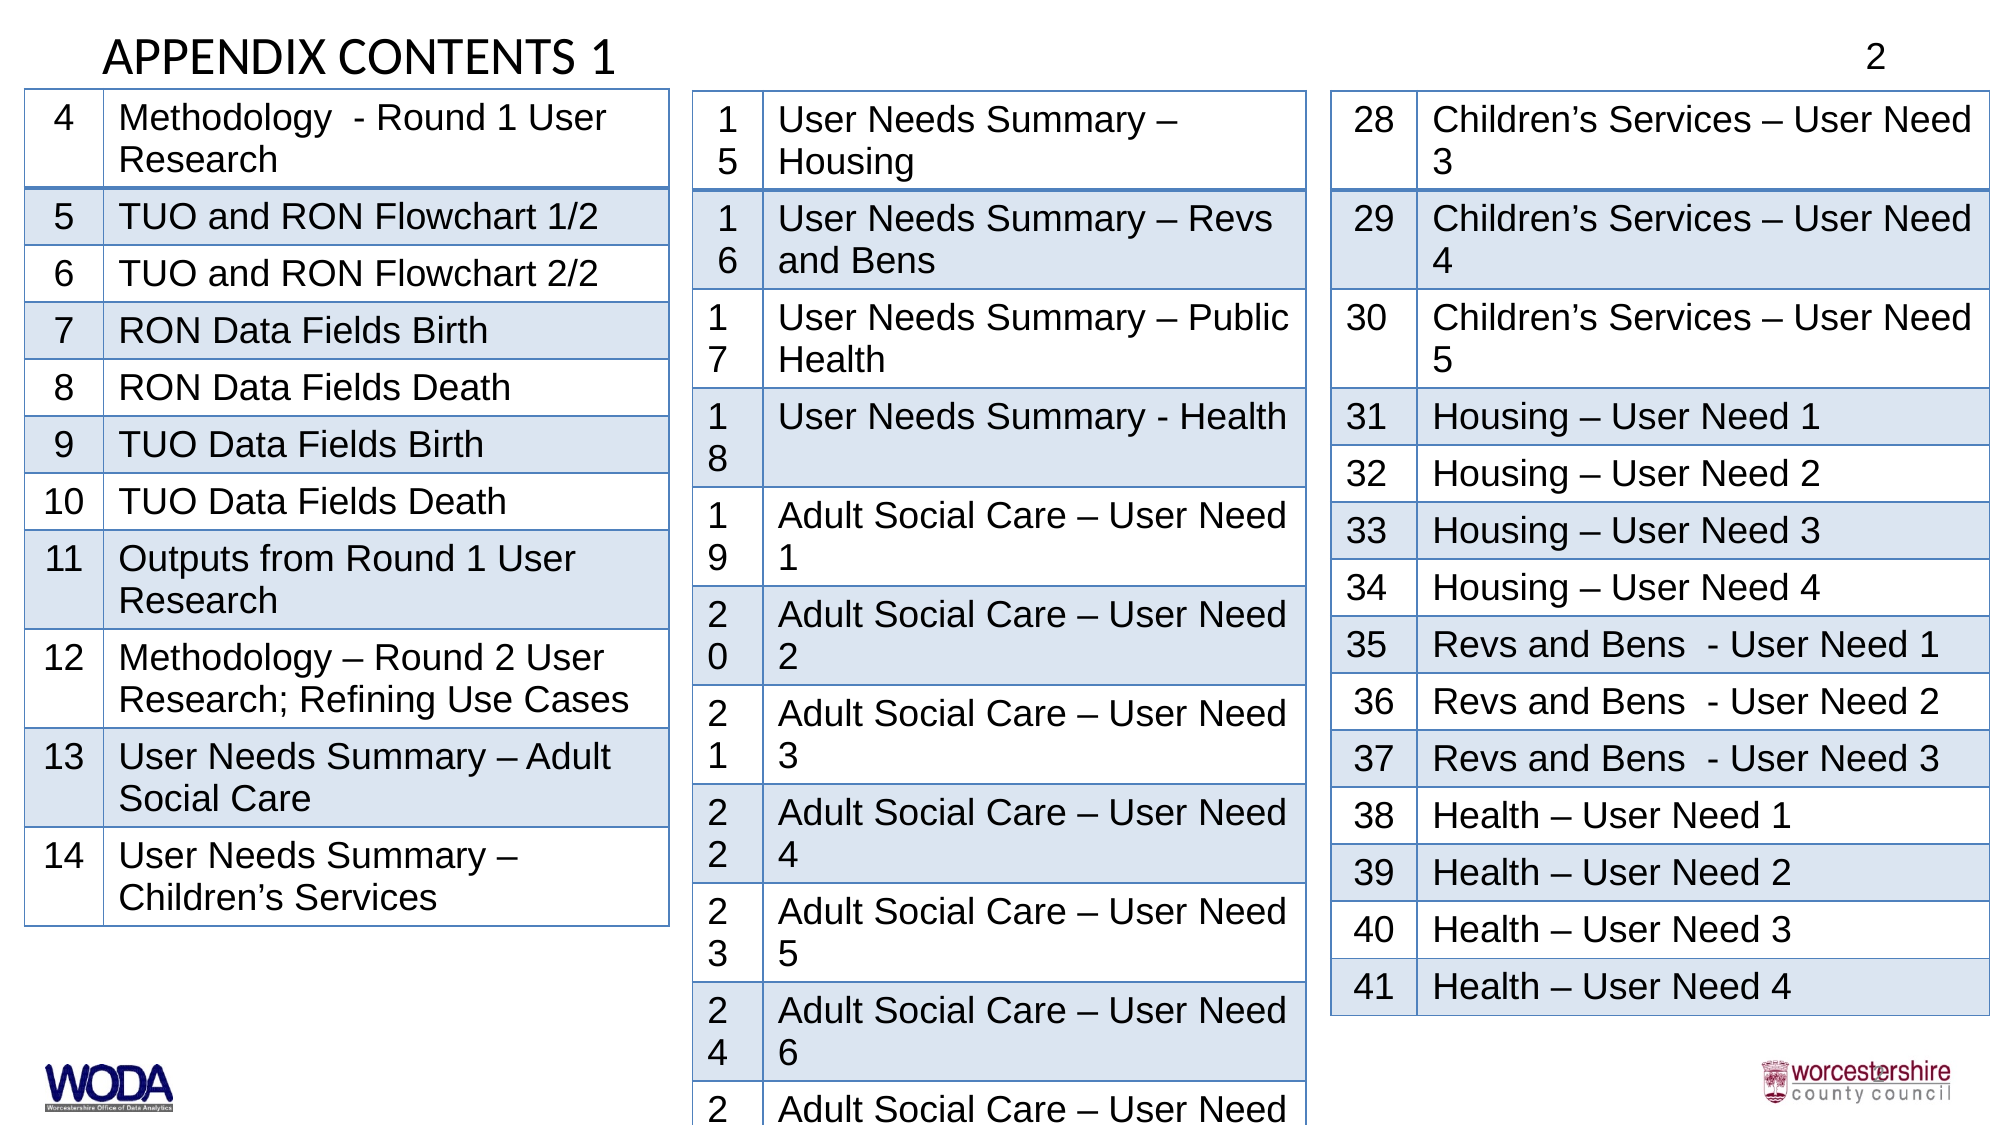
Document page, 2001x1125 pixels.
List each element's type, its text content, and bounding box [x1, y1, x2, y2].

table_cell Housing – User Need 1 [1418, 389, 1989, 444]
table_cell 9 [25, 417, 103, 472]
picture [1749, 1049, 1971, 1114]
table_cell RON Data Fields Death [104, 360, 668, 415]
table_cell Children’s Services – User Need 4 [1418, 192, 1989, 288]
table_cell 14 [25, 828, 103, 925]
table_cell Health – User Need 1 [1418, 788, 1989, 843]
table_cell Methodology – Round 2 User Research; Refining Use Cases [104, 630, 668, 727]
table_cell 24 [693, 983, 762, 1080]
table_cell Adult Social Care – User Need 7 [764, 1082, 1305, 1125]
table_cell 31 [1332, 389, 1416, 444]
table_cell 22 [693, 785, 762, 882]
table_cell 23 [693, 884, 762, 981]
table_cell User Needs Summary – Public Health [764, 290, 1305, 387]
table_cell User Needs Summary – Revs and Bens [764, 192, 1305, 288]
slide_number <number> [1433, 1042, 1900, 1103]
table_cell 25 [693, 1082, 762, 1125]
table_cell Revs and Bens - User Need 1 [1418, 617, 1989, 672]
table_header 15 [693, 92, 762, 188]
table_cell 40 [1332, 902, 1416, 958]
table_cell 16 [693, 192, 762, 288]
table_cell 37 [1332, 731, 1416, 786]
table_cell TUO Data Fields Death [104, 474, 668, 529]
table_header User Needs Summary – Housing [764, 92, 1305, 188]
table_cell Adult Social Care – User Need 6 [764, 983, 1305, 1080]
table_cell 12 [25, 630, 103, 727]
table_cell 11 [25, 531, 103, 628]
table_header 4 [25, 90, 103, 186]
table_cell 8 [25, 360, 103, 415]
table_cell TUO and RON Flowchart 2/2 [104, 246, 668, 301]
table_cell User Needs Summary – Children’s Services [104, 828, 668, 925]
table_cell Adult Social Care – User Need 3 [764, 686, 1305, 783]
table_cell 41 [1332, 959, 1416, 1015]
table_cell 13 [25, 729, 103, 826]
table_cell 35 [1332, 617, 1416, 672]
table_cell TUO Data Fields Birth [104, 417, 668, 472]
table_header Methodology - Round 1 User Research [104, 90, 668, 186]
table_cell Adult Social Care – User Need 4 [764, 785, 1305, 882]
table_cell User Needs Summary – Adult Social Care [104, 729, 668, 826]
table_cell Outputs from Round 1 User Research [104, 531, 668, 628]
picture [45, 1064, 173, 1112]
table_cell Health – User Need 3 [1418, 902, 1989, 958]
table_cell 10 [25, 474, 103, 529]
table_cell 21 [693, 686, 762, 783]
table_cell TUO and RON Flowchart 1/2 [104, 190, 668, 244]
table_cell Adult Social Care – User Need 1 [764, 488, 1305, 585]
table_cell 19 [693, 488, 762, 585]
table_cell 20 [693, 587, 762, 684]
table_cell 18 [693, 389, 762, 486]
table_cell Health – User Need 4 [1418, 959, 1989, 1015]
table_cell 36 [1332, 674, 1416, 729]
table_cell 5 [25, 190, 103, 244]
table_cell 17 [693, 290, 762, 387]
table_cell User Needs Summary - Health [764, 389, 1305, 486]
table_cell Housing – User Need 4 [1418, 560, 1989, 615]
table_cell Children’s Services – User Need 5 [1418, 290, 1989, 387]
table_cell Adult Social Care – User Need 2 [764, 587, 1305, 684]
table_cell 30 [1332, 290, 1416, 387]
table_cell Housing – User Need 3 [1418, 503, 1989, 558]
table_cell RON Data Fields Birth [104, 303, 668, 358]
table_cell 34 [1332, 560, 1416, 615]
table_header Children’s Services – User Need 3 [1418, 92, 1989, 188]
table_cell 39 [1332, 845, 1416, 900]
table_cell 33 [1332, 503, 1416, 558]
table_cell Revs and Bens - User Need 3 [1418, 731, 1989, 786]
table_cell 7 [25, 303, 103, 358]
table_cell 29 [1332, 192, 1416, 288]
table_cell Housing – User Need 2 [1418, 446, 1989, 501]
table_cell Health – User Need 2 [1418, 845, 1989, 900]
table_header 28 [1332, 92, 1416, 188]
table_cell 38 [1332, 788, 1416, 843]
table_cell 6 [25, 246, 103, 301]
table_cell Adult Social Care – User Need 5 [764, 884, 1305, 981]
text_box APPENDIX CONTENTS 1 [102, 20, 1699, 118]
table_cell 32 [1332, 446, 1416, 501]
table_cell Revs and Bens - User Need 2 [1418, 674, 1989, 729]
